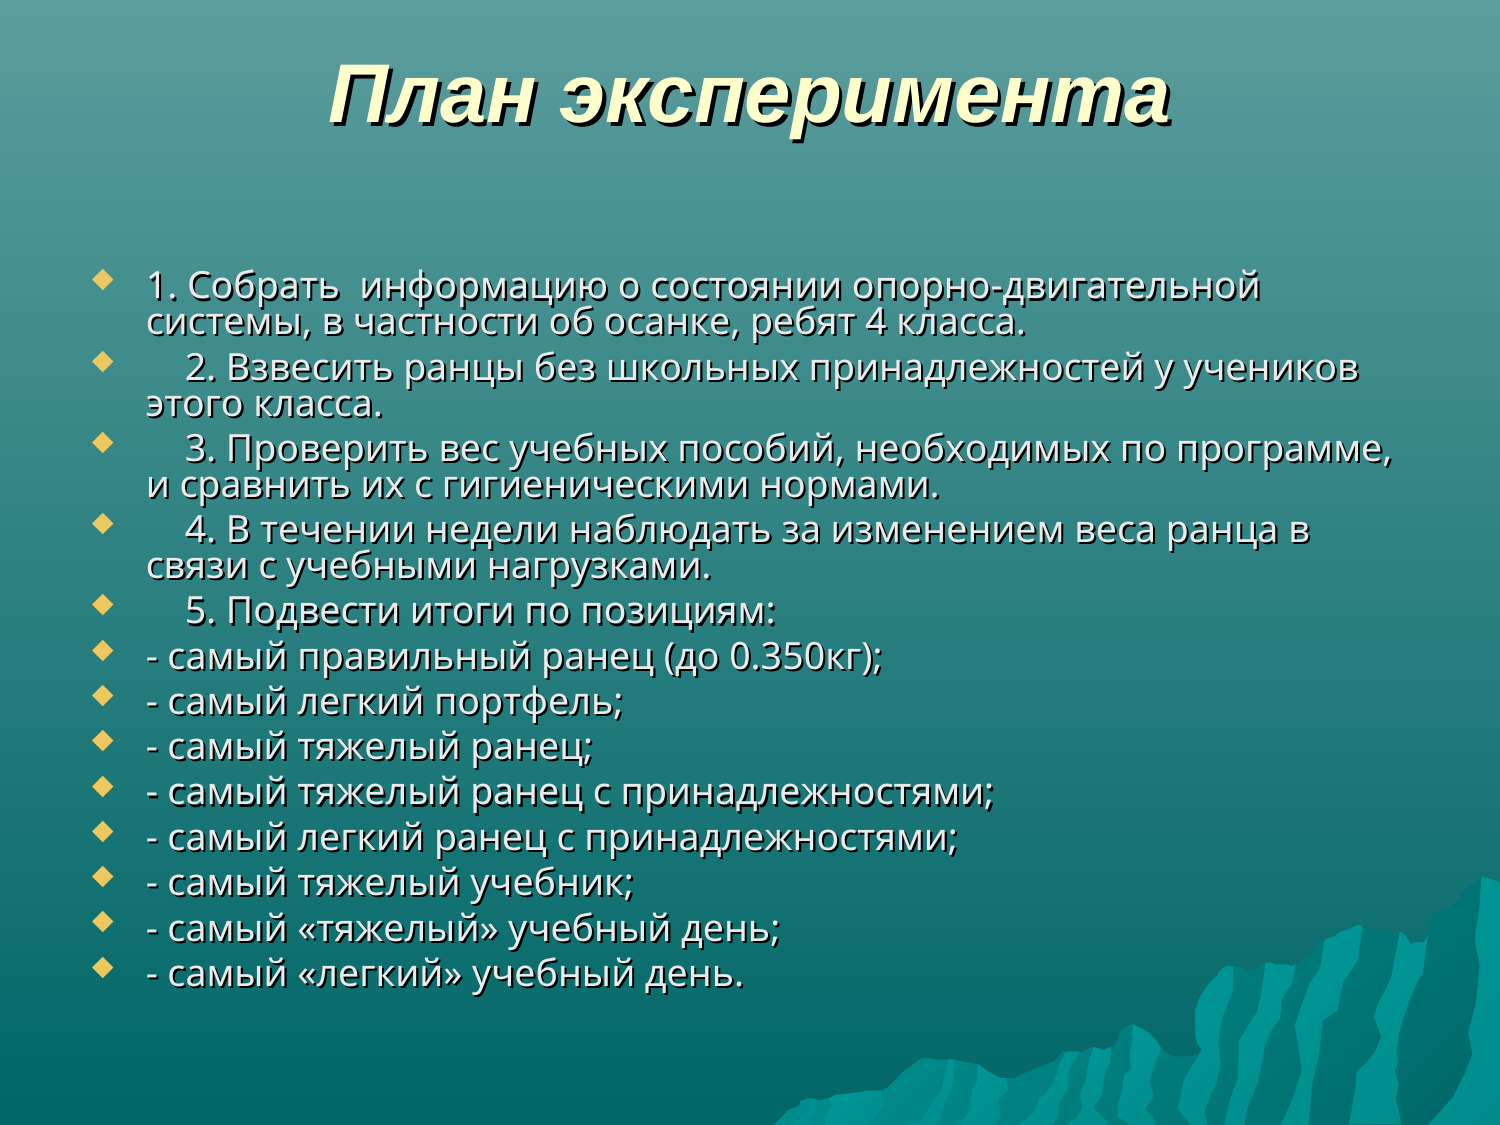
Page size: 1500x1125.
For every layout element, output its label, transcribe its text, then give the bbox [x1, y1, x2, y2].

list 1. Собрать информацию о состоянии опорно-двигательной системы, в частности об осанке, ребят 4 класса. 2. Взвесить ранцы без школьных принадлежностей у учеников этого класса. 3. Проверить вес учебных пособий, необходимых по программе, и сравнить их с гигиеническими нормами. 4. В течении недели наблюдать за изменением веса ранца в связи с учебными нагрузками. 5. Подвести итоги по позициям: - самый правильный ранец (до 0.350кг); - самый легкий портфель; - самый тяжелый ранец; - самый тяжелый ранец с принадлежностями; - самый легкий ранец с принадлежностями; - самый тяжелый учебник; - самый «тяжелый» учебный день; - самый «легкий» учебный день. [75, 262, 1426, 1006]
title План эксперимента [75, 31, 1426, 247]
